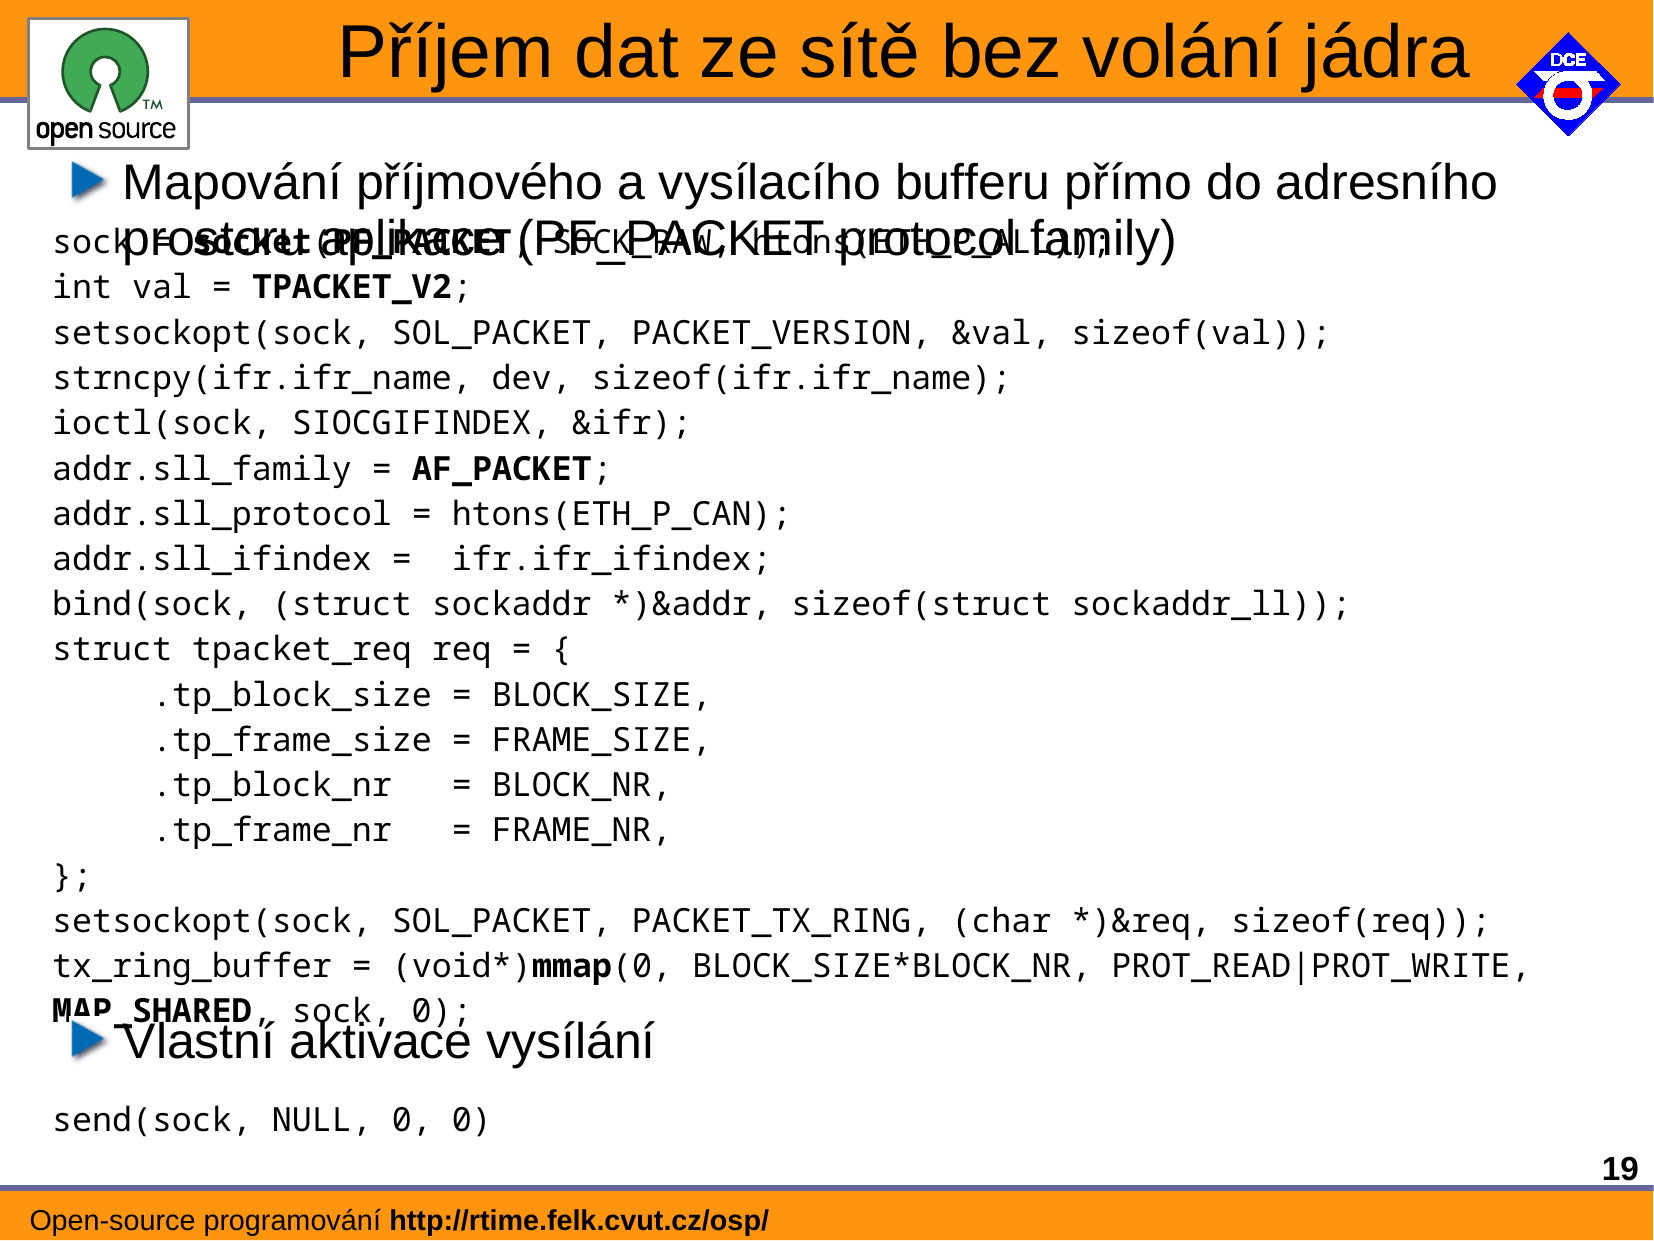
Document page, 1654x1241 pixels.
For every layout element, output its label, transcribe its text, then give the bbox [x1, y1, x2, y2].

list Vlastní aktivace vysílání [52, 1013, 1576, 1088]
title Příjem dat ze sítě bez volání jádra [178, 4, 1631, 98]
list Mapování příjmového a vysílacího bufferu přímo do adresního prostoru aplikace (PF_PACKET protocol family) [52, 154, 1576, 279]
text_box send(sock, NULL, 0, 0) [52, 1099, 1576, 1137]
text_box sock = socket(PF_PACKET, SOCK_RAW, htons(ETH_P_ALL)); int val = TPACKET_V2; setsockopt(sock, SOL_PACKET, PACKET_VERSION, &val, sizeof(val)); strncpy(ifr.ifr_name, dev, sizeof(ifr.ifr_name); ioctl(sock, SIOCGIFINDEX, &ifr); addr.sll_family = AF_PACKET; addr.sll_protocol = htons(ETH_P_CAN); addr.sll_ifindex = ifr.ifr_ifindex; bind(sock, (struct sockaddr *)&addr, sizeof(struct sockaddr_ll)); struct tpacket_req req = { .tp_block_size = BLOCK_SIZE, .tp_frame_size = FRAME_SIZE, .tp_block_nr = BLOCK_NR, .tp_frame_nr = FRAME_NR, }; setsockopt(sock, SOL_PACKET, PACKET_TX_RING, (char *)&req, sizeof(req)); tx_ring_buffer = (void*)mmap(0, BLOCK_SIZE*BLOCK_NR, PROT_READ|PROT_WRITE, MAP_SHARED, sock, 0); [52, 290, 1576, 961]
